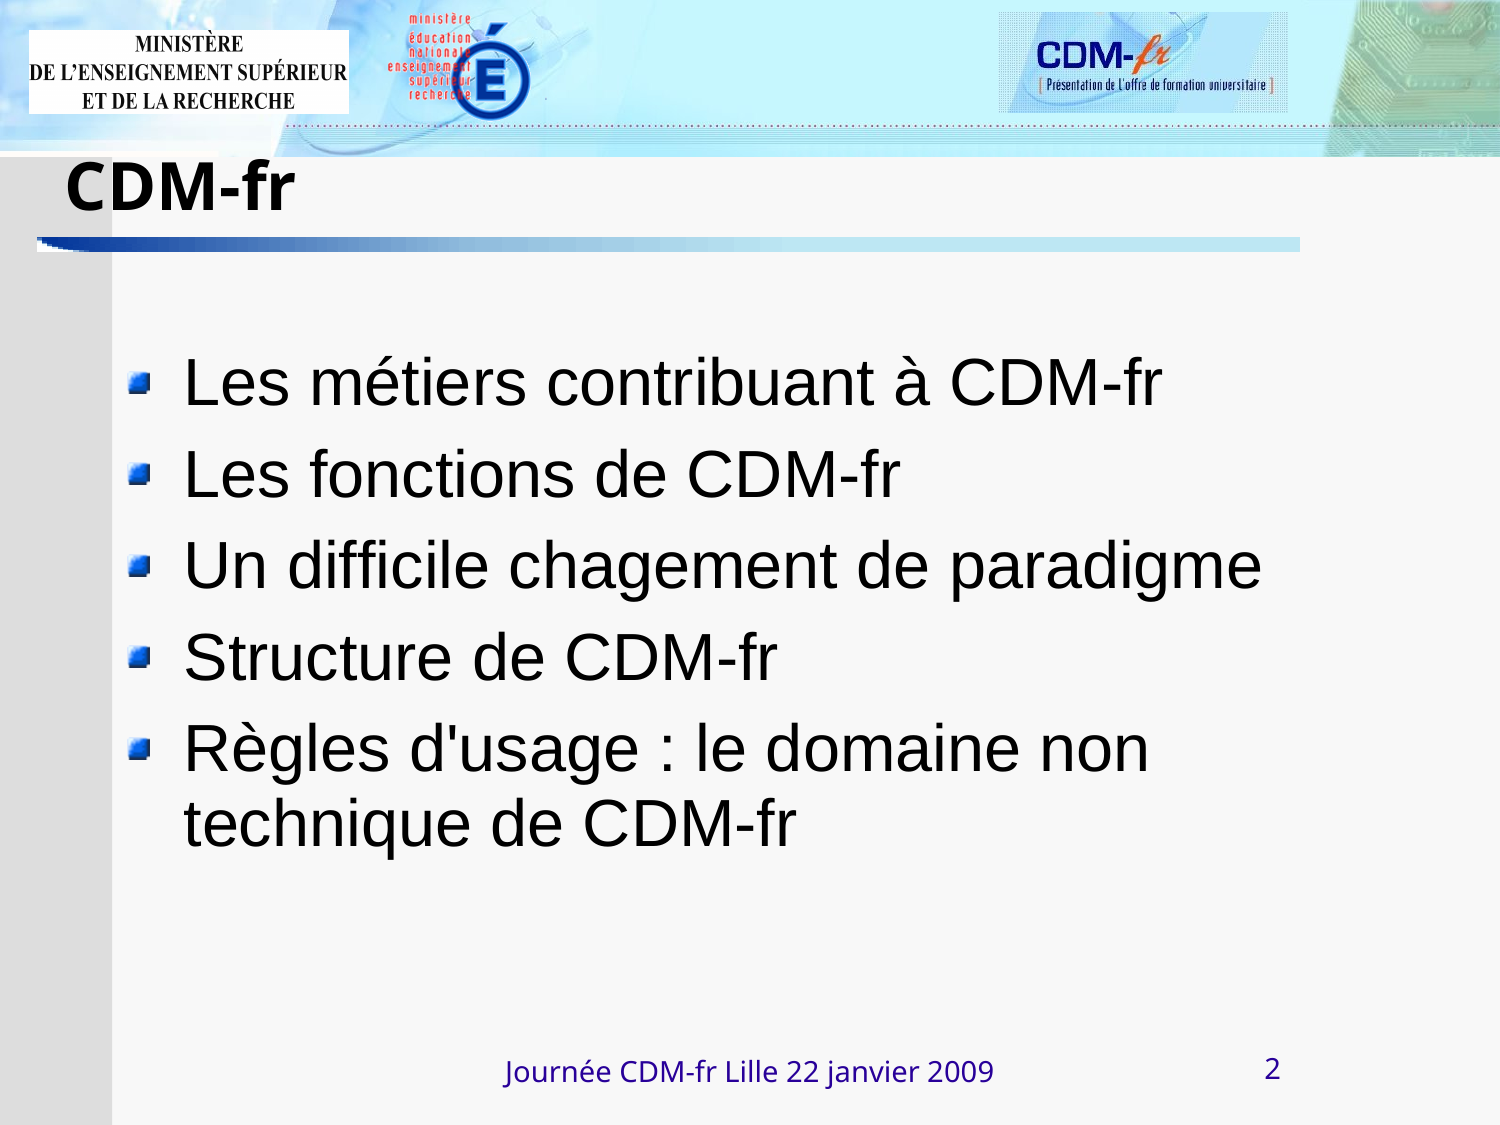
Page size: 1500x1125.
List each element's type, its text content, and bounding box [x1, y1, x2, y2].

picture [0, 0, 1500, 157]
list Les métiers contribuant à CDM-fr Les fonctions de CDM-fr Un difficile chagement de paradigme Structure de CDM-fr Règles d'usage : le domaine non technique de CDM-fr [112, 337, 1388, 1012]
picture [37, 237, 1300, 252]
title CDM-fr [50, 137, 1463, 238]
